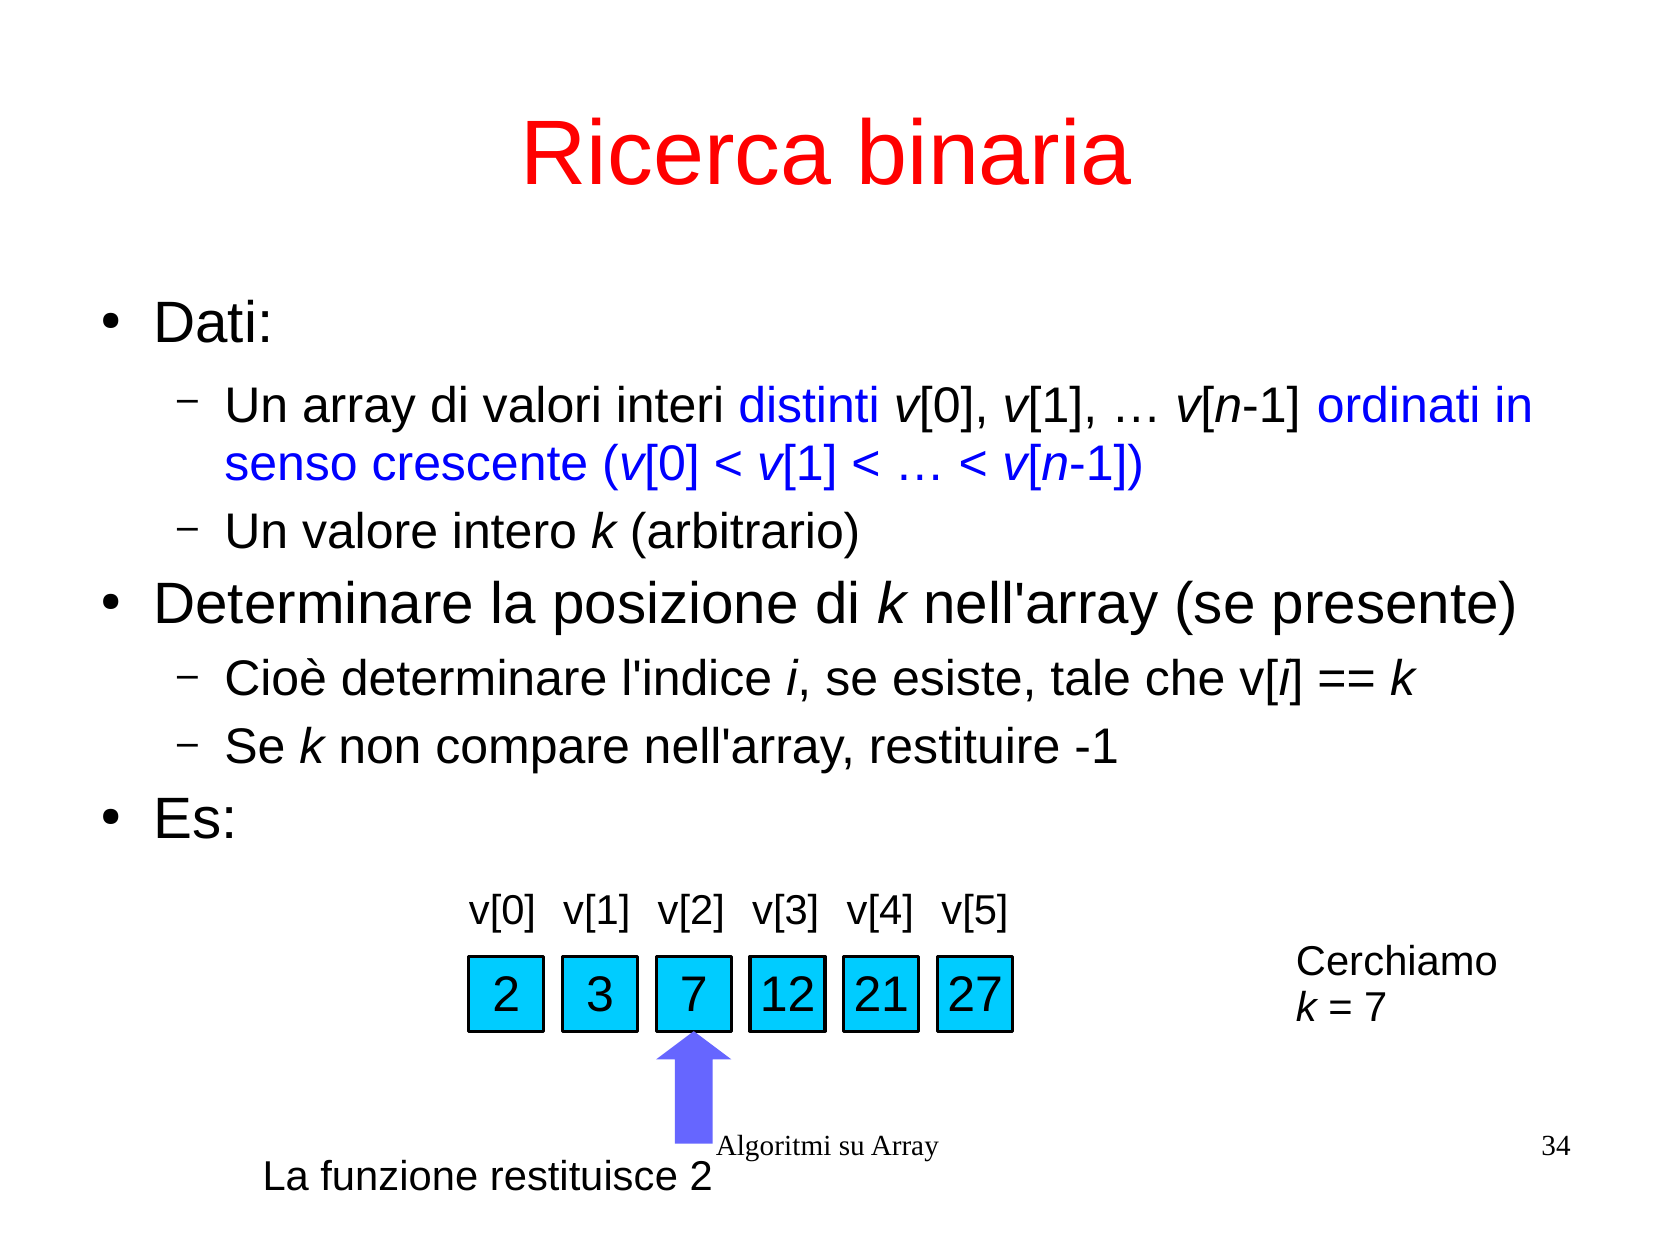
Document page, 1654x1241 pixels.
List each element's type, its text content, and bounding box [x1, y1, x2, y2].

text_box 2 [468, 956, 544, 1032]
text_box La funzione restituisce 2 [262, 1152, 714, 1201]
text_box 27 [937, 956, 1013, 1032]
text_box 21 [843, 956, 919, 1032]
text_box v[3] [752, 887, 828, 935]
text_box 7 [656, 956, 732, 1032]
text_box Cerchiamo k = 7 [1295, 937, 1499, 1032]
text_box v[1] [563, 887, 639, 935]
text_box v[4] [846, 887, 922, 935]
text_box v[5] [941, 887, 1017, 935]
text_box 3 [562, 956, 638, 1032]
text_box v[2] [657, 887, 733, 935]
text_box 12 [750, 956, 826, 1032]
text_box [656, 1031, 732, 1144]
list Dati: Un array di valori interi distinti v[0], v[1], … v[n-1] ordinati in senso crescente (v[0] < v[1] < … < v[n-1]) Un valore intero k (arbitrario) Determinare la posizione di k nell'array (se presente) Cioè determinare l'indice i, se esiste, tale che v[i] == k Se k non compare nell'array, restituire -1 Es: [82, 290, 1571, 1109]
text_box v[0] [468, 887, 544, 935]
title Ricerca binaria [82, 49, 1571, 257]
